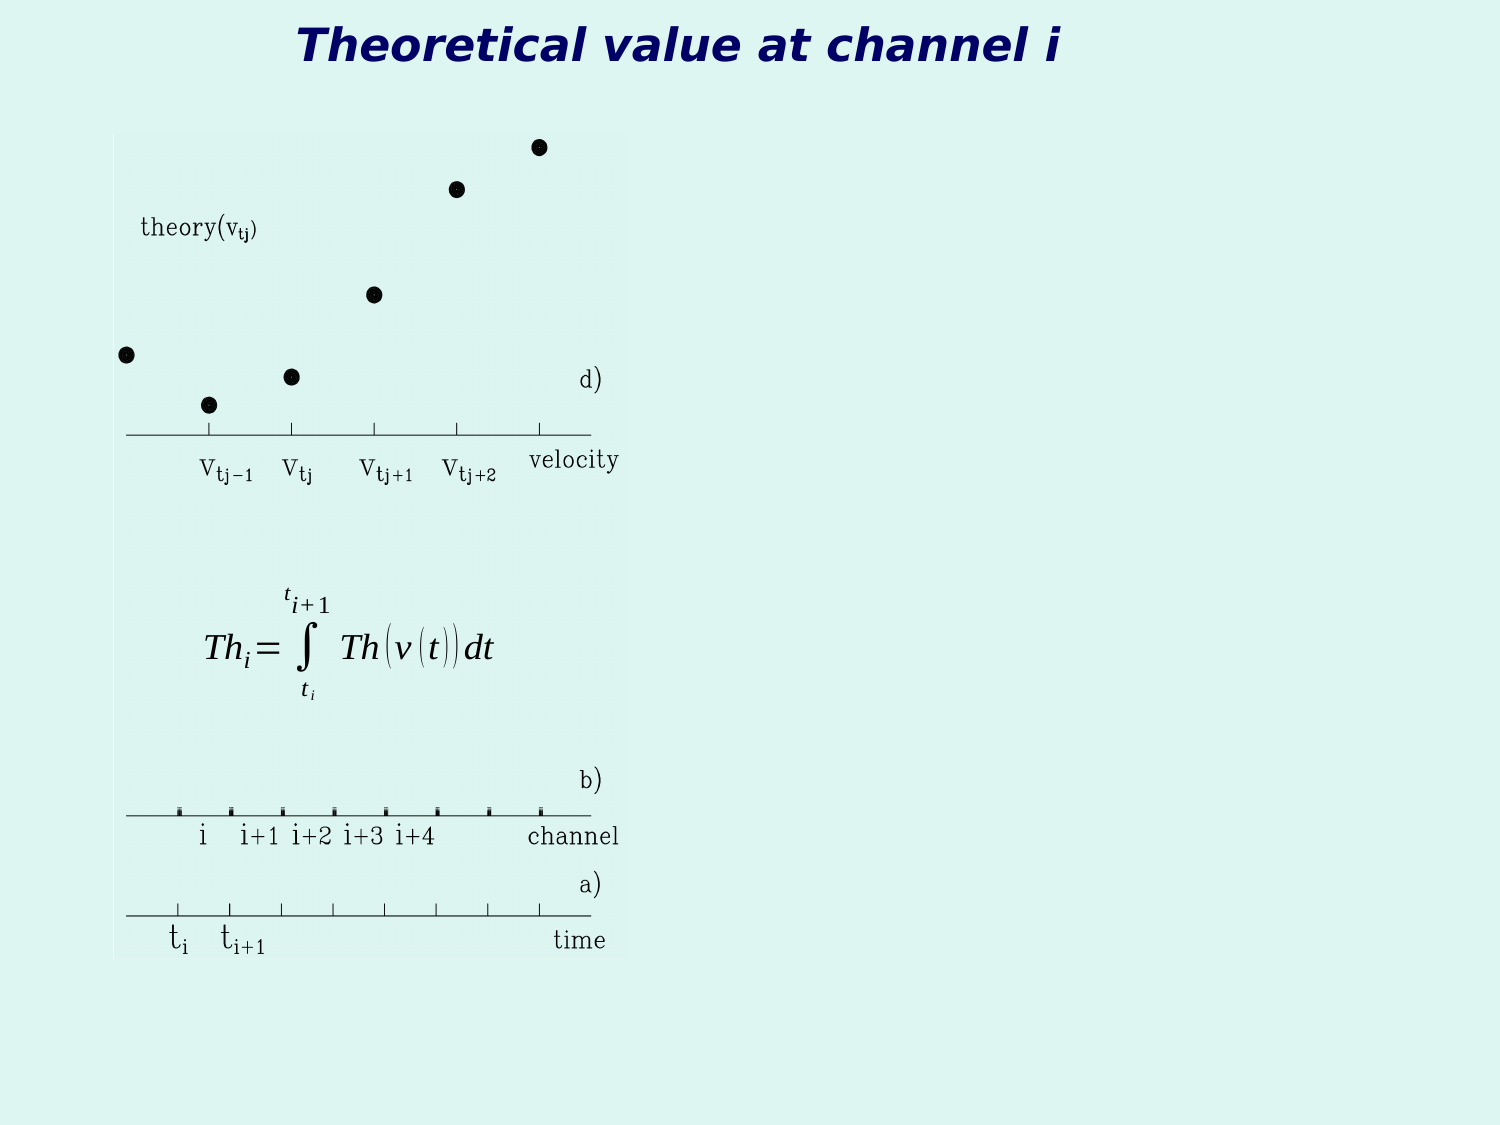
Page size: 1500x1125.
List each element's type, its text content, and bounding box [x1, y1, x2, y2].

text_box Theoretical value at channel i [280, 8, 1170, 79]
picture [113, 134, 630, 960]
chart [193, 579, 511, 705]
